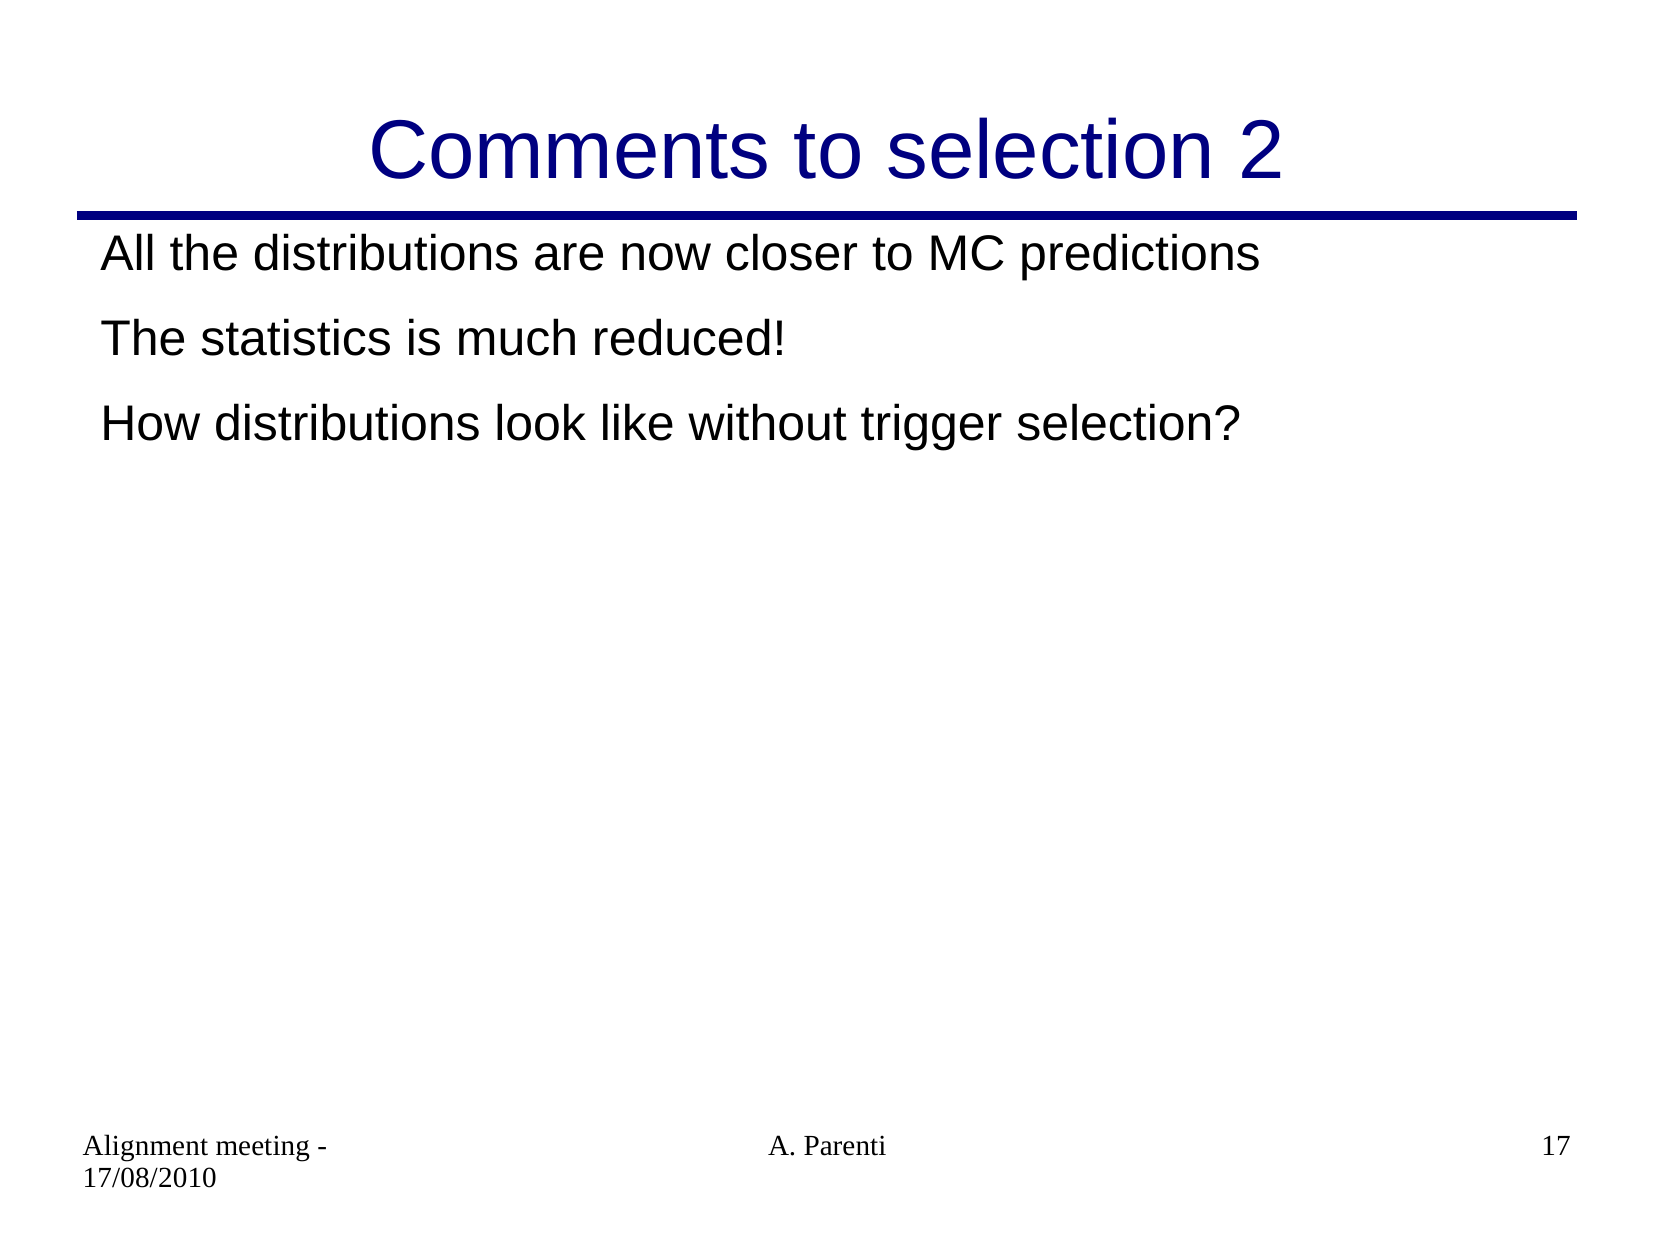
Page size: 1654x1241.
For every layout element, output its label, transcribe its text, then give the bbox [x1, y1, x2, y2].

title Comments to selection 2 [82, 75, 1571, 225]
list All the distributions are now closer to MC predictions The statistics is much reduced! How distributions look like without trigger selection? [82, 225, 1571, 1109]
